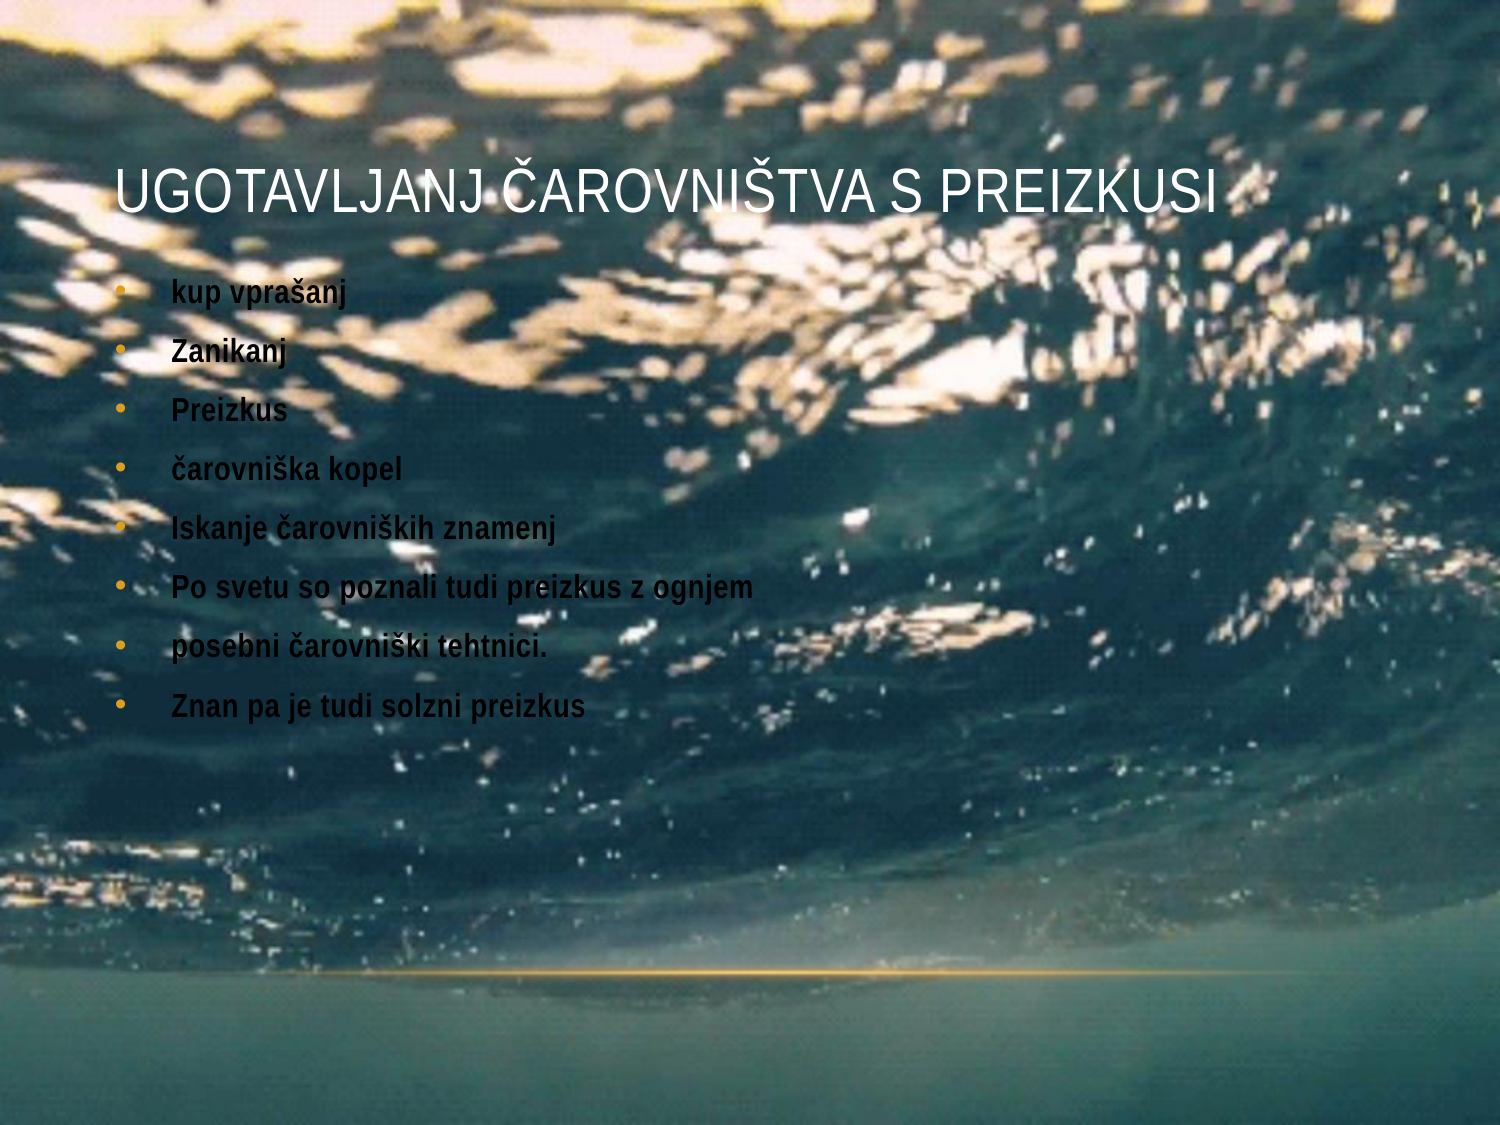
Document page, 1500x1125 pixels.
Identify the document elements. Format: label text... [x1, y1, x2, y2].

picture [0, 0, 1500, 1125]
title Ugotavljanj čarovništva s preizkusi [99, 45, 1400, 233]
list kup vprašanj Zanikanj Preizkus čarovniška kopel Iskanje čarovniških znamenj Po svetu so poznali tudi preizkus z ognjem posebni čarovniški tehtnici. Znan pa je tudi solzni preizkus [99, 262, 1400, 938]
